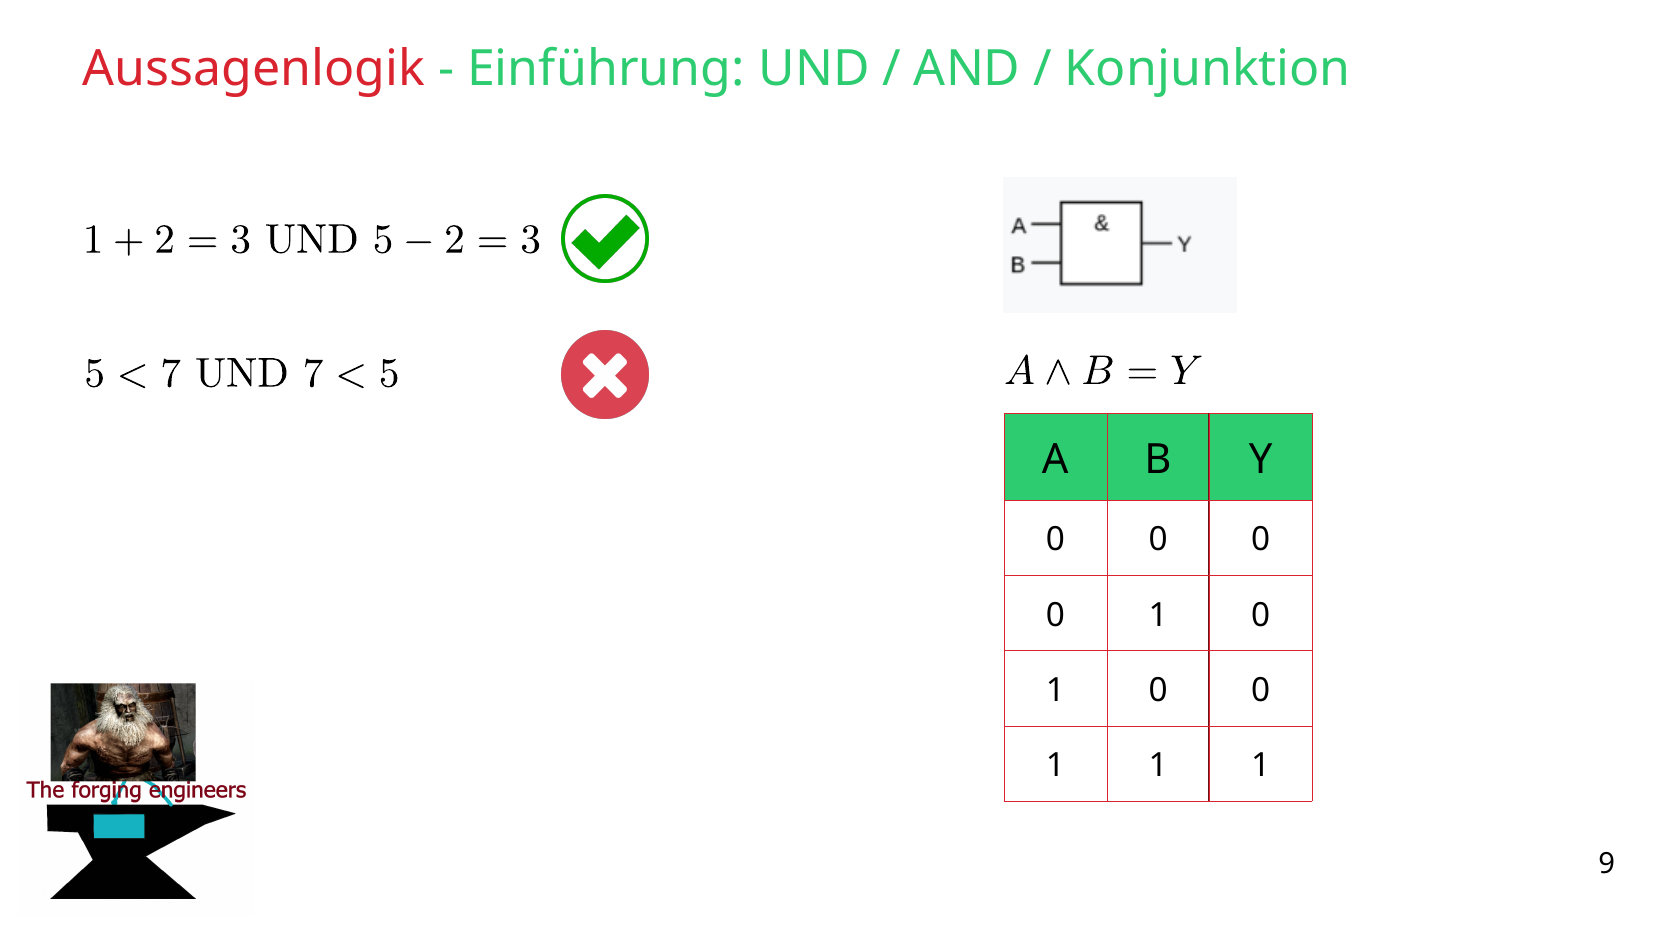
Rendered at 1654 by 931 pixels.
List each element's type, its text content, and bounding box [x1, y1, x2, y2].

table_header B [1108, 414, 1208, 500]
table_header A [1005, 414, 1107, 500]
picture [561, 194, 649, 283]
table_cell 0 [1005, 501, 1107, 575]
picture [1003, 354, 1202, 385]
picture [561, 330, 649, 419]
table_cell 0 [1210, 651, 1312, 726]
table_header Y [1210, 414, 1312, 500]
title Aussagenlogik - Einführung: UND / AND / Konjunktion [82, 37, 1571, 95]
picture [17, 679, 254, 916]
table_cell 0 [1210, 501, 1312, 575]
table_cell 1 [1108, 727, 1208, 801]
table_cell 0 [1108, 651, 1208, 726]
table_cell 1 [1210, 727, 1312, 801]
table_cell 1 [1108, 576, 1208, 650]
table_cell 1 [1005, 651, 1107, 726]
table_cell 0 [1108, 501, 1208, 575]
table_cell 0 [1210, 576, 1312, 650]
picture [82, 224, 540, 257]
table_cell 1 [1005, 727, 1107, 801]
picture [1003, 177, 1237, 314]
picture [82, 356, 399, 390]
table_cell 0 [1005, 576, 1107, 650]
